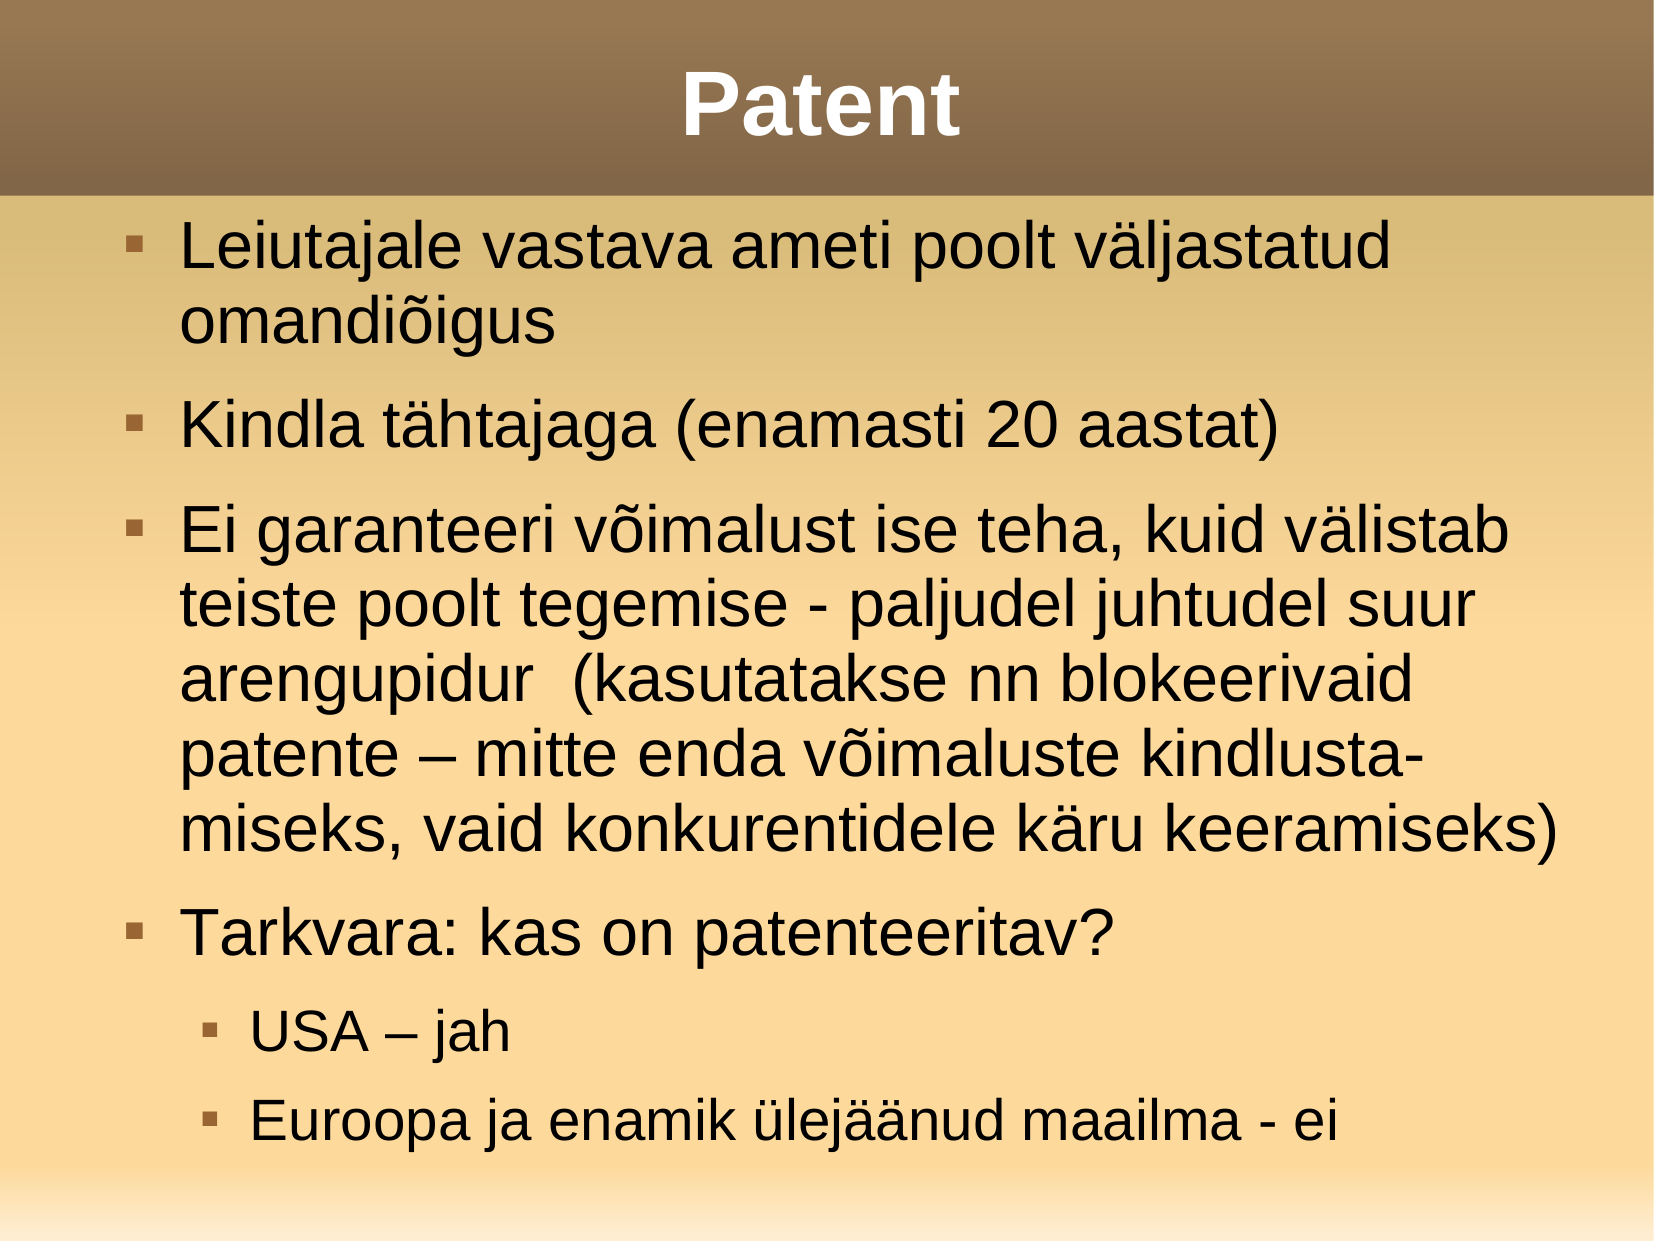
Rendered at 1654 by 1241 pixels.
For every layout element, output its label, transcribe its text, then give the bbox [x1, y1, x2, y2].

title Patent [76, 7, 1565, 200]
list Leiutajale vastava ameti poolt väljastatud omandiõigus Kindla tähtajaga (enamasti 20 aastat) Ei garanteeri võimalust ise teha, kuid välistab teiste poolt tegemise - paljudel juhtudel suur arengupidur (kasutatakse nn blokeerivaid patente – mitte enda võimaluste kindlusta-miseks, vaid konkurentidele käru keeramiseks) Tarkvara: kas on patenteeritav? USA – jah Euroopa ja enamik ülejäänud maailma - ei [108, 208, 1597, 1153]
picture [0, 0, 1654, 1241]
